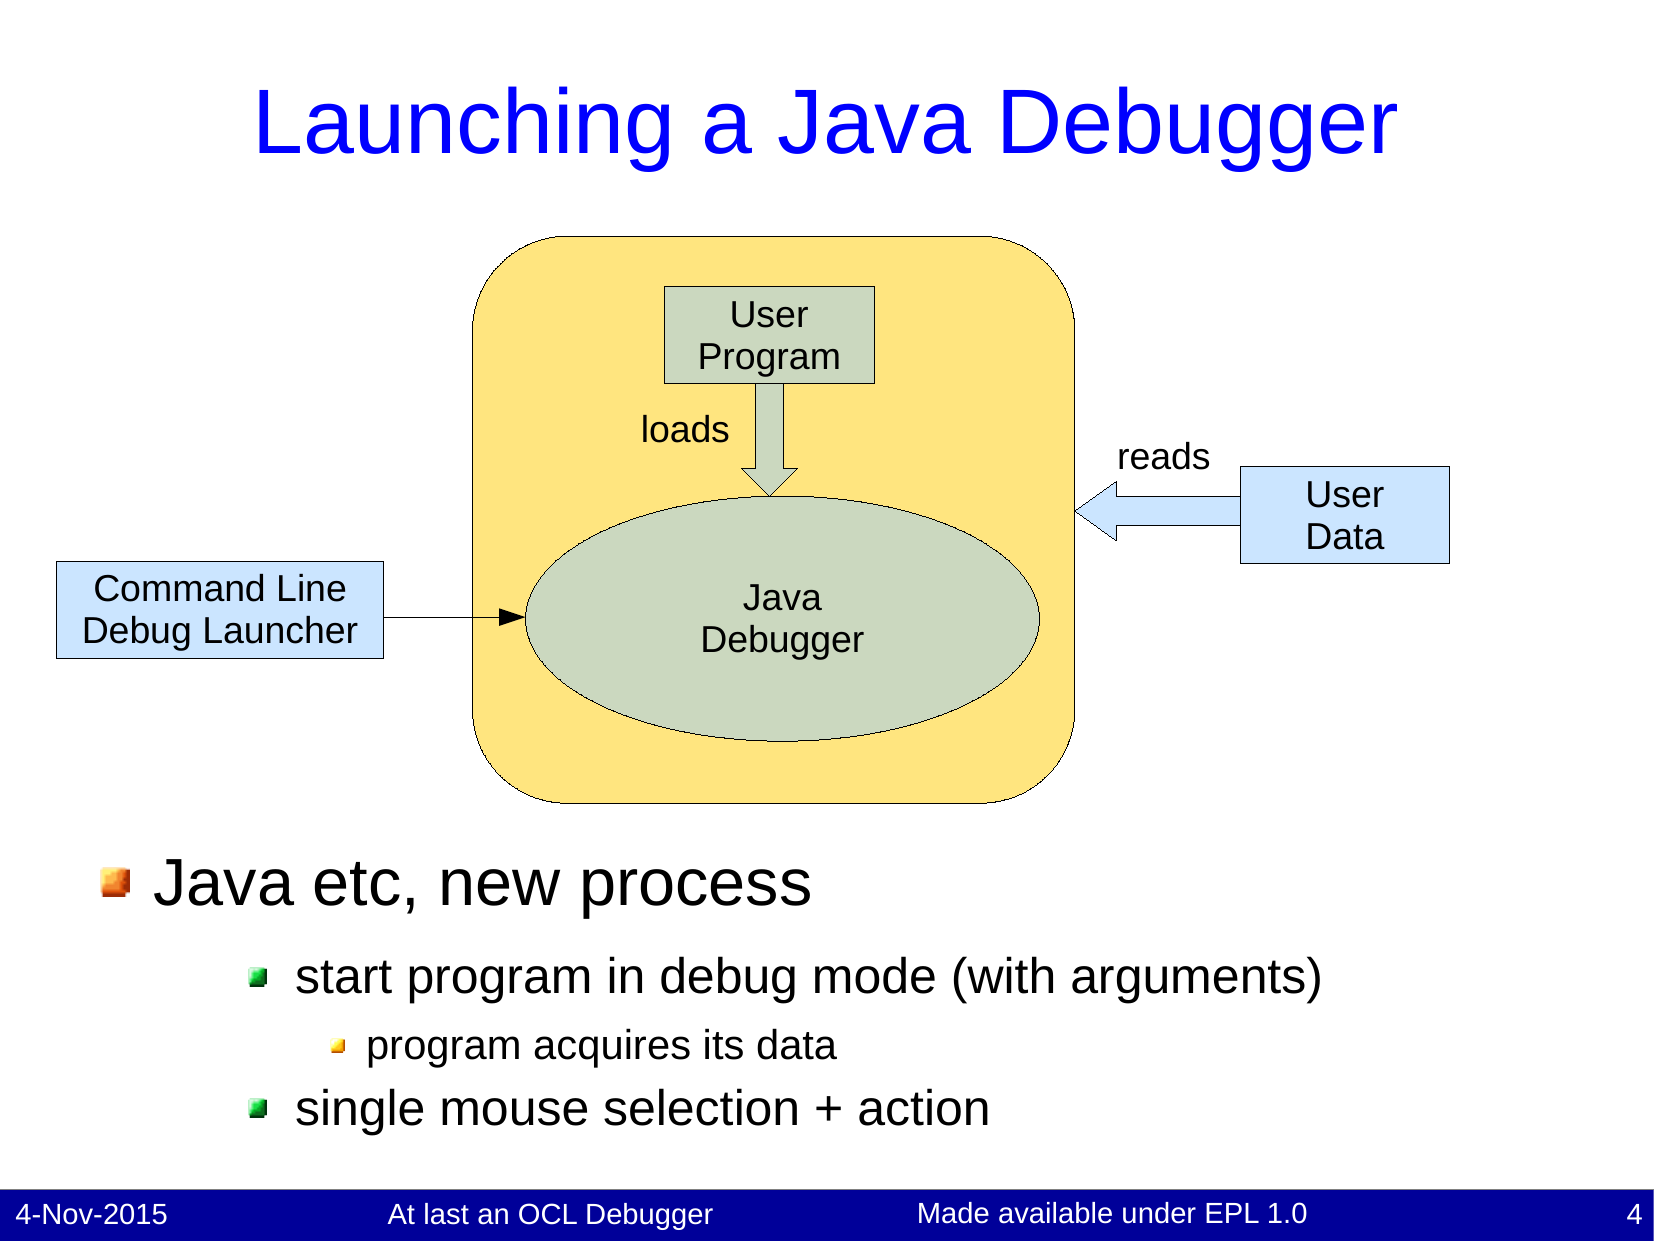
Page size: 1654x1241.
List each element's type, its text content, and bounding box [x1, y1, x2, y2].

text_box Java Debugger [525, 496, 1040, 742]
text_box reads [1102, 428, 1226, 486]
text_box User Data [1240, 466, 1450, 564]
text_box loads [625, 401, 745, 459]
text_box Command Line Debug Launcher [56, 561, 384, 659]
title Launching a Java Debugger [82, 49, 1571, 195]
list Java etc, new process start program in debug mode (with arguments) program acquires its data single mouse selection + action [82, 844, 1571, 1137]
text_box [472, 236, 1241, 804]
text_box User Program [664, 286, 875, 384]
